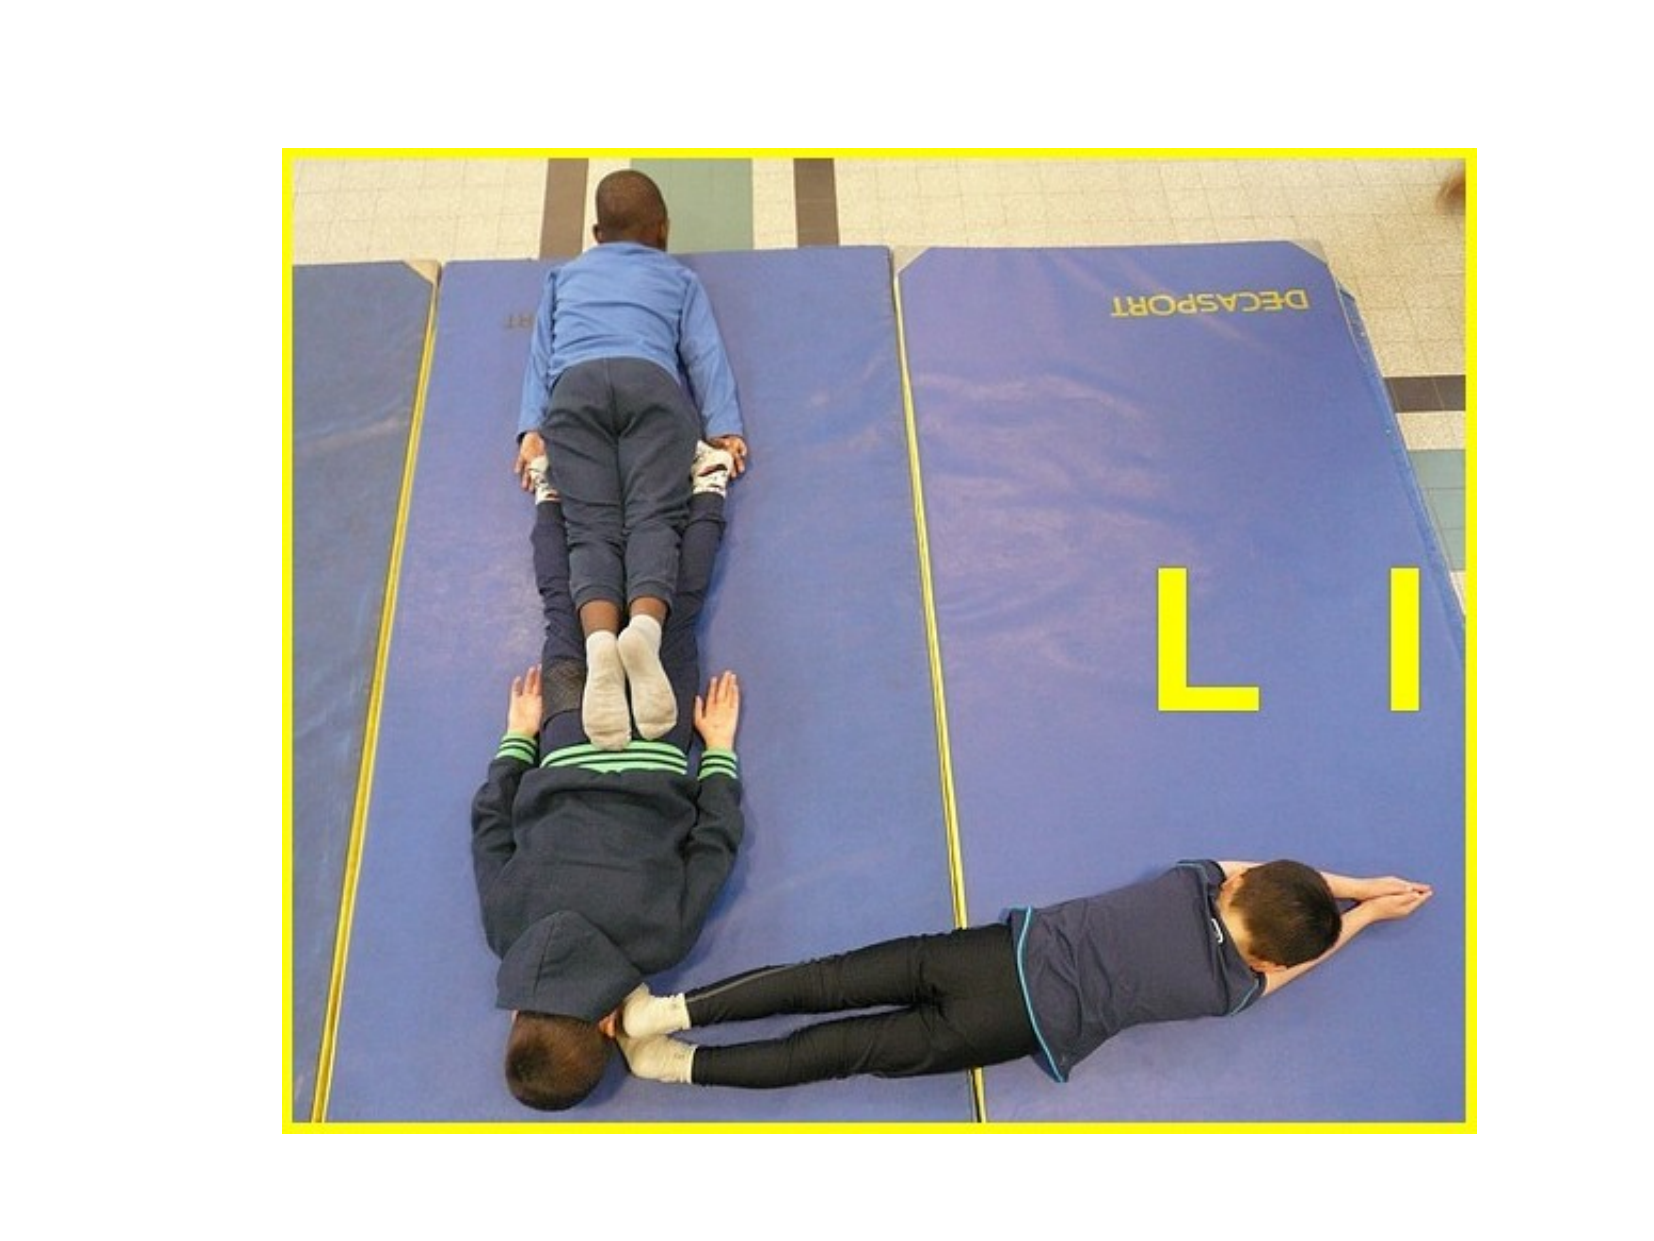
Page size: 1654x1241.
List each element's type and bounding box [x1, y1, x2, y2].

picture [282, 148, 1477, 1134]
